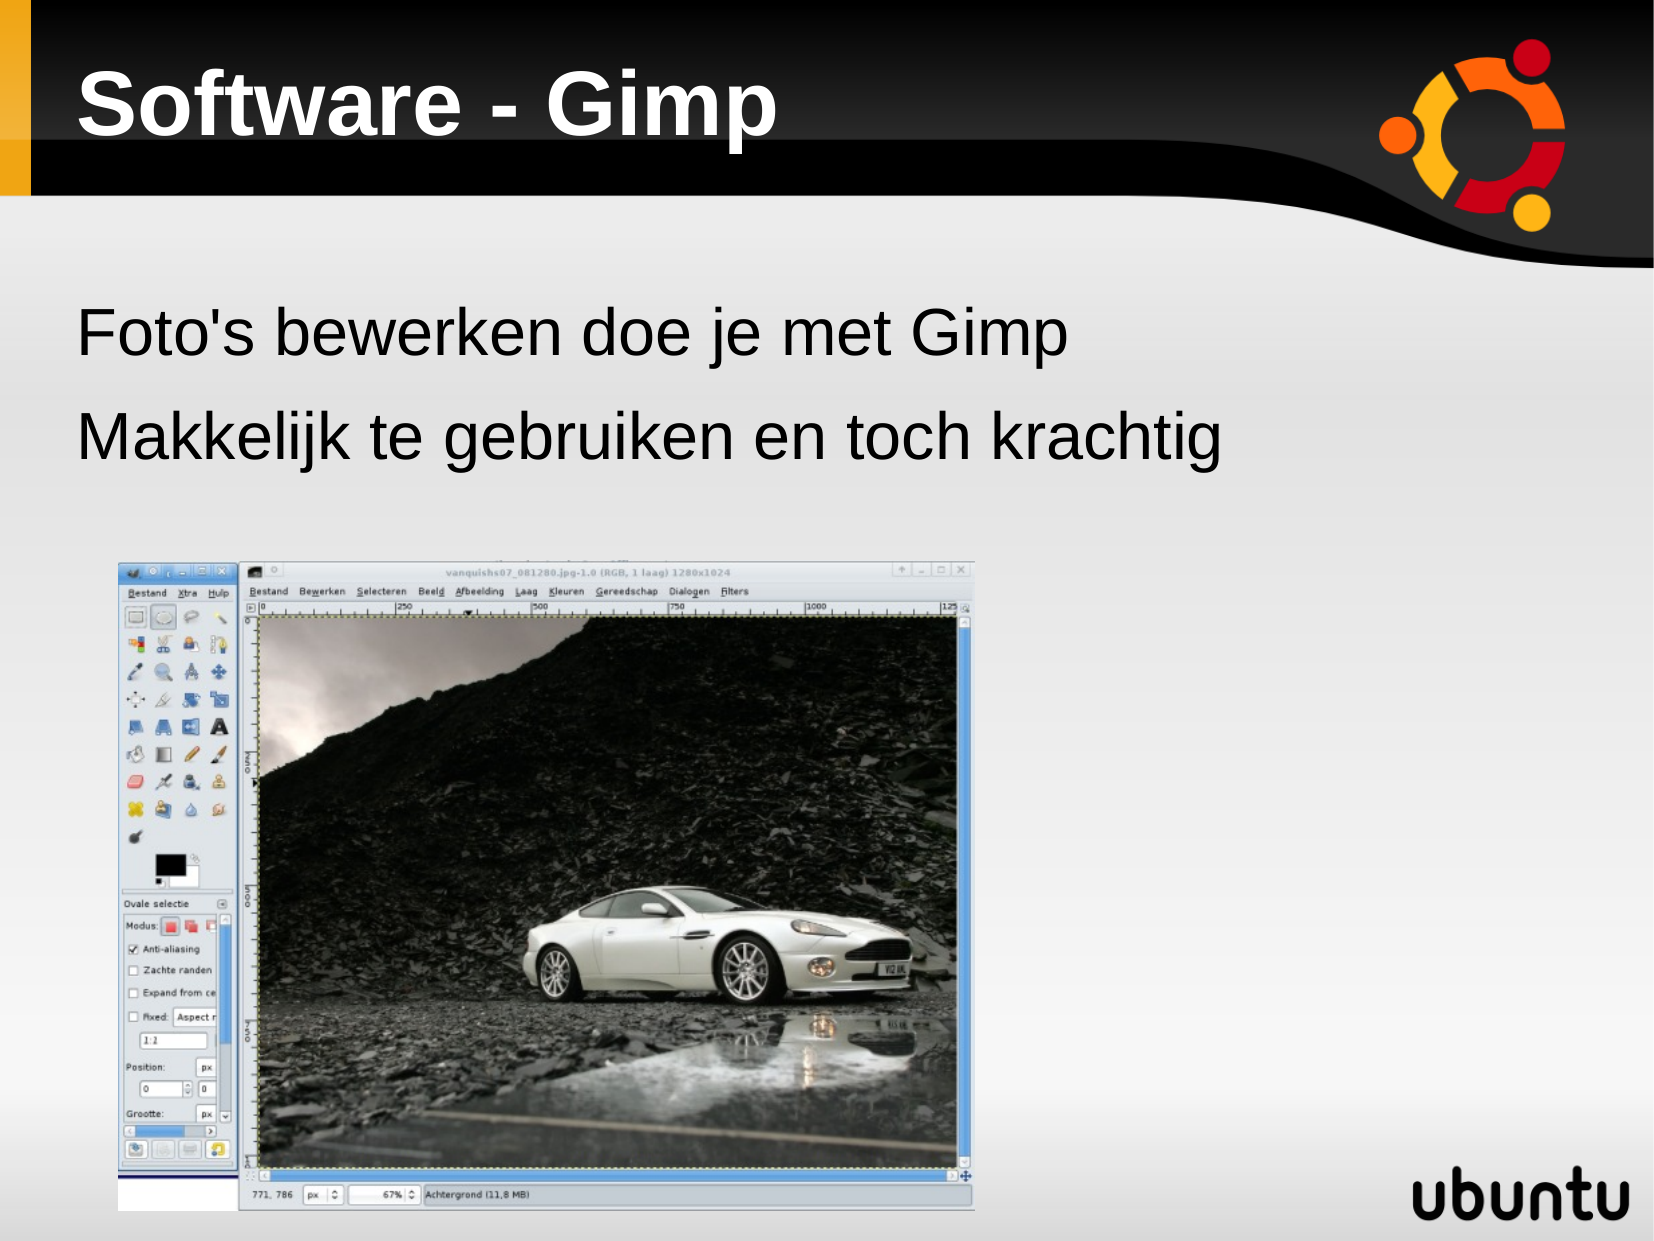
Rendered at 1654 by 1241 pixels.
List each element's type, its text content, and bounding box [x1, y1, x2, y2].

picture [0, 0, 1654, 1241]
list Foto's bewerken doe je met Gimp Makkelijk te gebruiken en toch krachtig [76, 295, 1565, 532]
title Software - Gimp [76, 0, 1565, 208]
